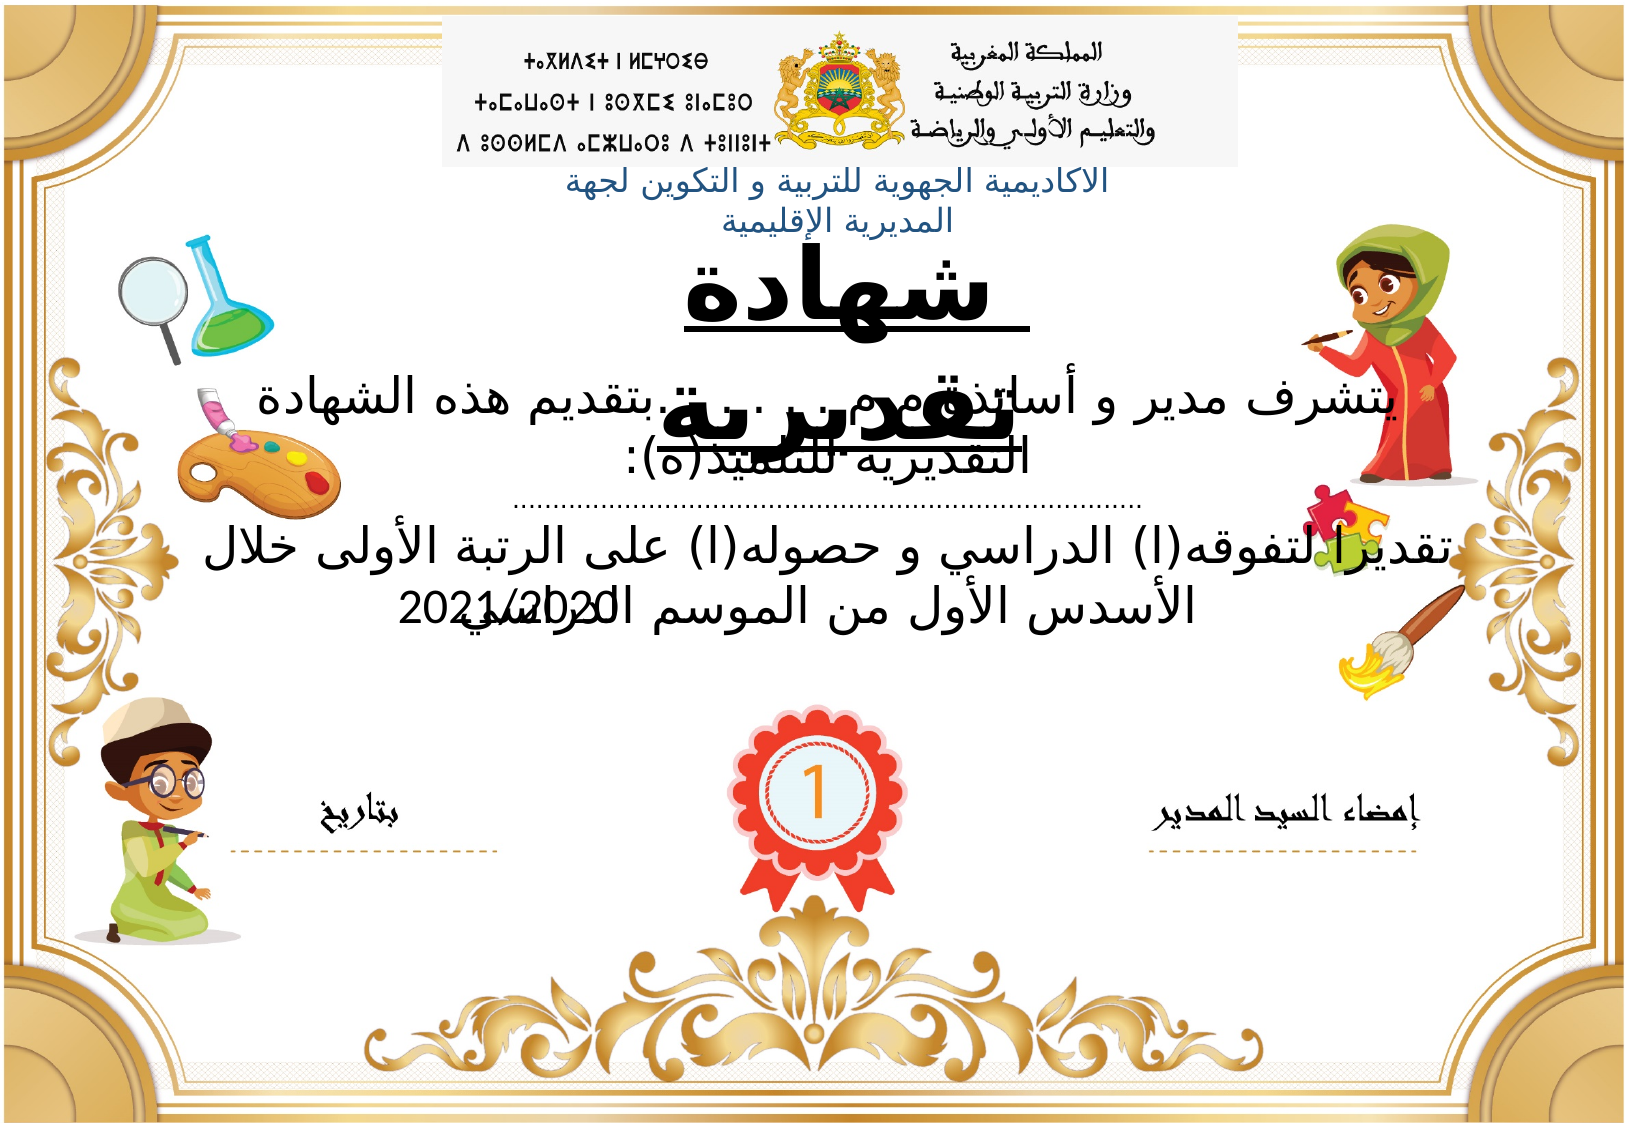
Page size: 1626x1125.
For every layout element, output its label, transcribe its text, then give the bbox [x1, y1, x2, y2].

text_box يتشرف مدير و أساتذة م.م . . . . . .بتقديم هذه الشهادة التقديرية للتلميذ(ة): ............................................................................... تقديرا لتفوقه(ا) الدراسي و حصوله(ا) على الرتبة الأولى خلال الأسدس الأول من الموسم الدراسي [179, 356, 1477, 584]
picture [0, 2, 1625, 1123]
text_box الأكاديمية الجهوية للتربية و التكوين لجهة المديرية الإقليمية [462, 167, 1213, 249]
text_box شهادة تقديرية [551, 212, 1128, 349]
text_box 2021/2020 [382, 566, 666, 703]
